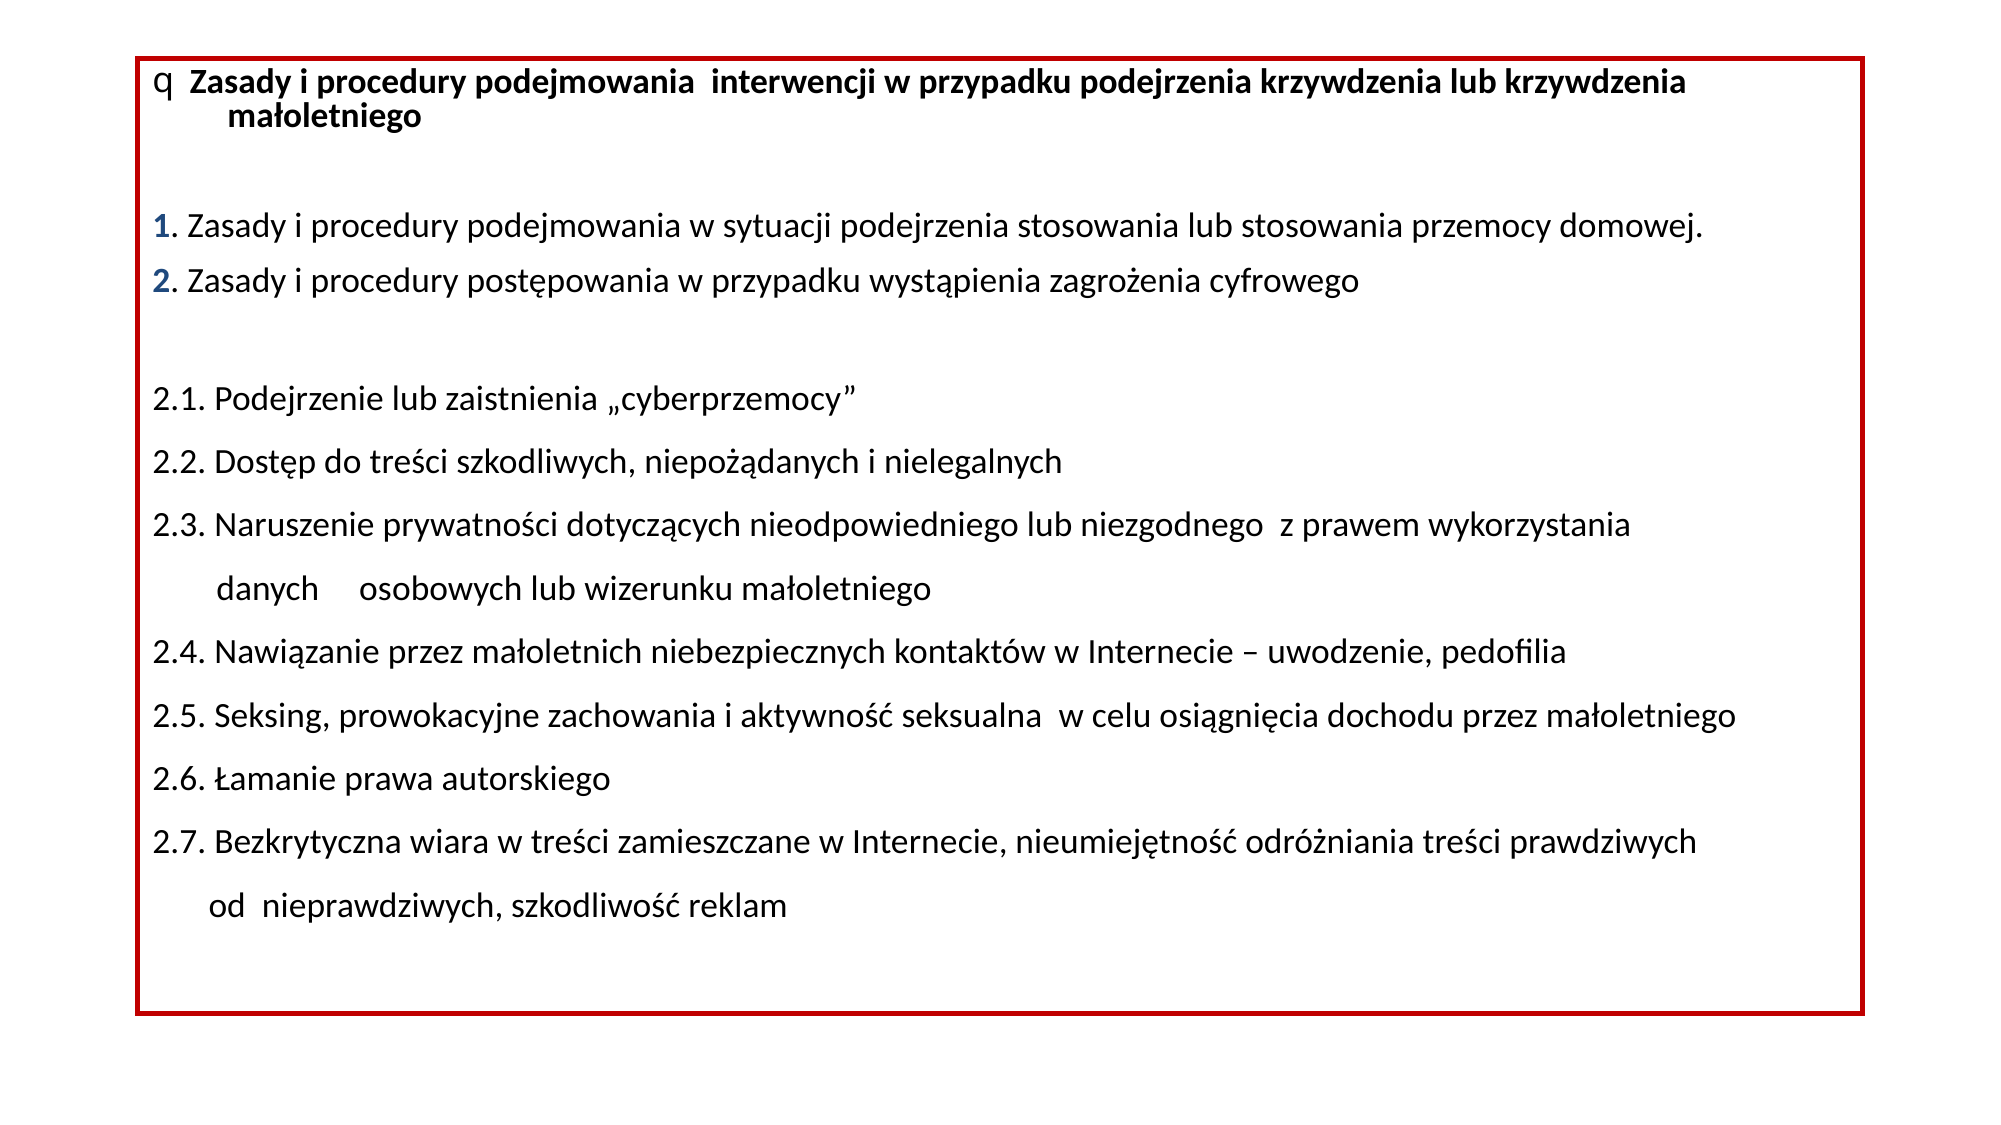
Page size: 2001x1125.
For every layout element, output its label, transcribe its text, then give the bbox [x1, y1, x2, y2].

list Zasady i procedury podejmowania interwencji w przypadku podejrzenia krzywdzenia lub krzywdzenia małoletniego 1. Zasady i procedury podejmowania w sytuacji podejrzenia stosowania lub stosowania przemocy domowej. 2. Zasady i procedury postępowania w przypadku wystąpienia zagrożenia cyfrowego 2.1. Podejrzenie lub zaistnienia „cyberprzemocy” 2.2. Dostęp do treści szkodliwych, niepożądanych i nielegalnych 2.3. Naruszenie prywatności dotyczących nieodpowiedniego lub niezgodnego z prawem wykorzystania danych osobowych lub wizerunku małoletniego 2.4. Nawiązanie przez małoletnich niebezpiecznych kontaktów w Internecie – uwodzenie, pedofilia 2.5. Seksing, prowokacyjne zachowania i aktywność seksualna w celu osiągnięcia dochodu przez małoletniego 2.6. Łamanie prawa autorskiego 2.7. Bezkrytyczna wiara w treści zamieszczane w Internecie, nieumiejętność odróżniania treści prawdziwych od nieprawdziwych, szkodliwość reklam [137, 58, 1863, 1014]
